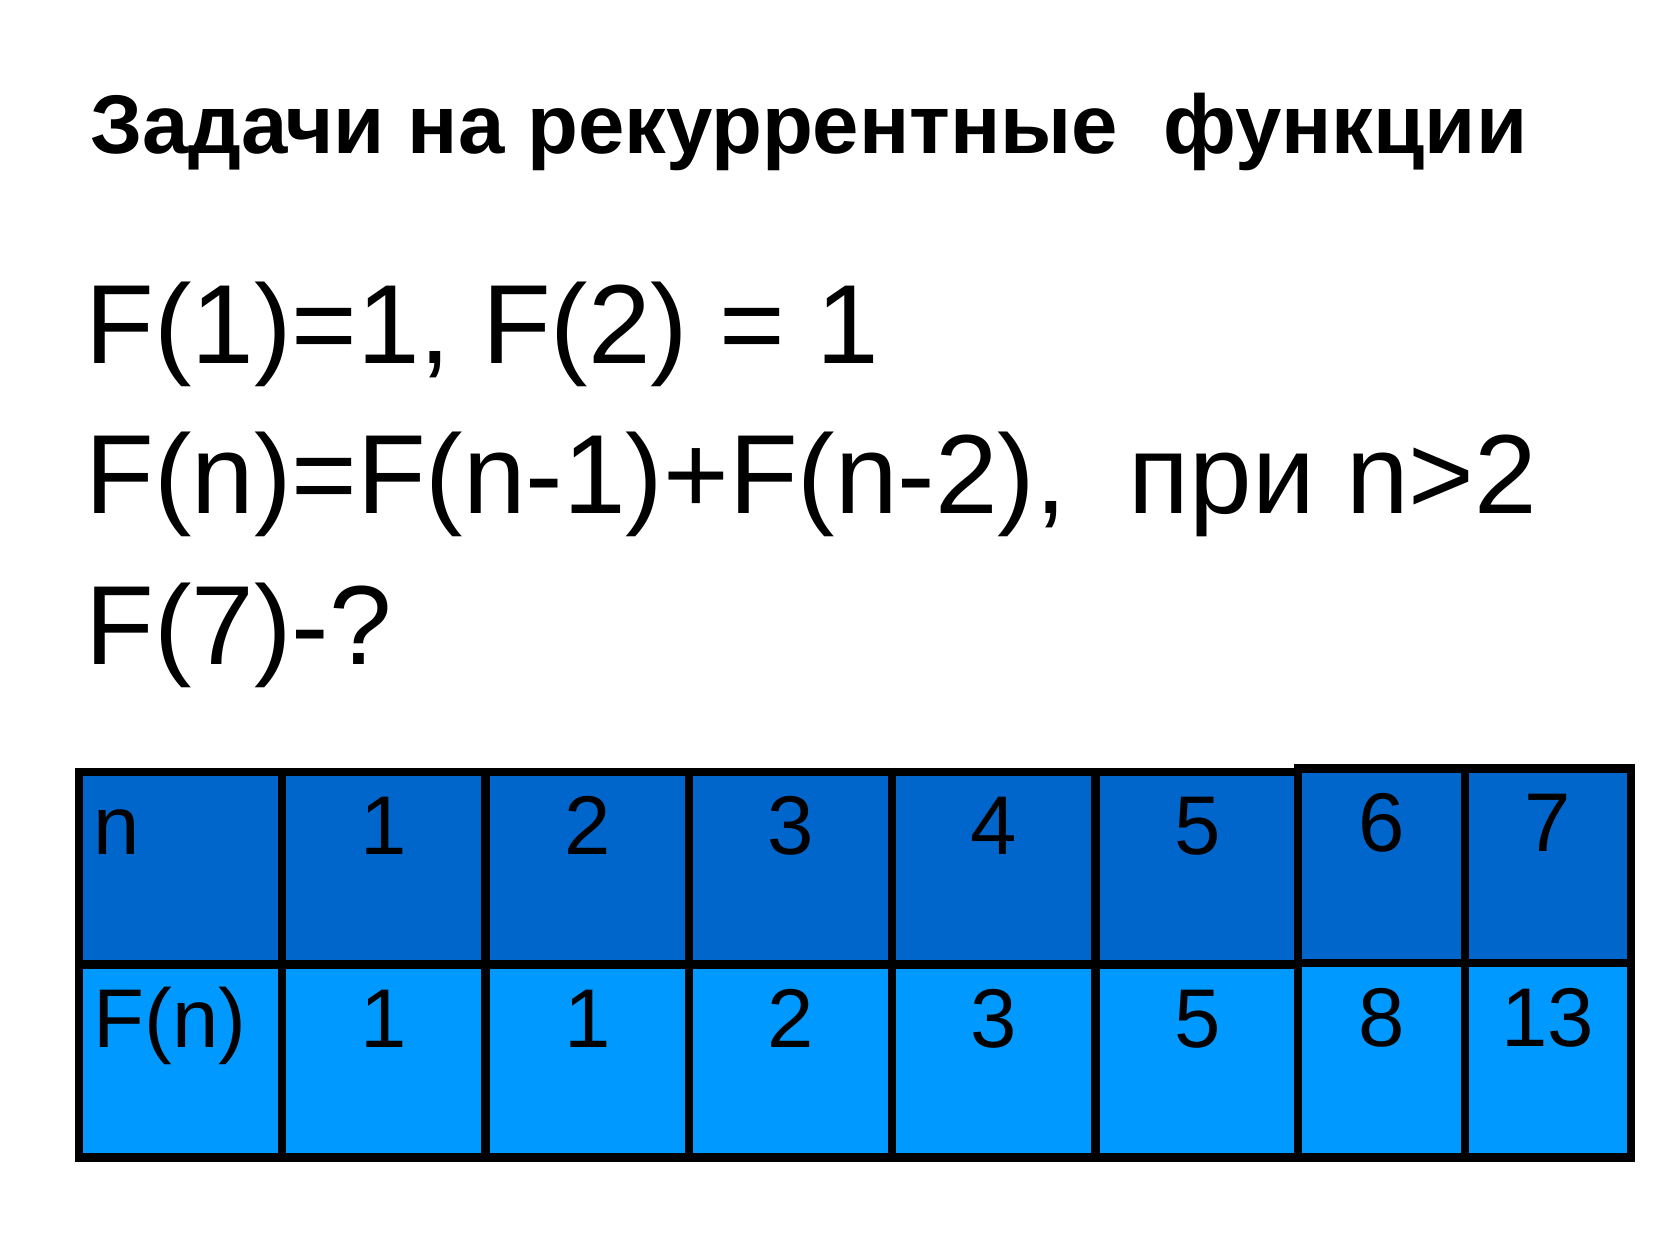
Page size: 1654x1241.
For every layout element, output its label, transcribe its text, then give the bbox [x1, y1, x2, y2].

table_header n [83, 776, 278, 960]
table_header 6 [1302, 773, 1461, 959]
text_box Задачи на рекуррентные функции F(1)=1, F(2) = 1 F(n)=F(n-1)+F(n-2), при n>2 F(7)-? [70, 70, 1571, 765]
table_cell 8 [1302, 967, 1461, 1153]
table_header 2 [490, 776, 685, 960]
table_header 3 [693, 776, 888, 960]
table_cell 3 [896, 969, 1091, 1153]
table_cell 5 [1100, 969, 1294, 1153]
table_cell 1 [490, 969, 685, 1153]
table_header 1 [286, 776, 481, 960]
table_cell 2 [693, 969, 888, 1153]
table_header 7 [1469, 773, 1627, 959]
table_cell 1 [286, 969, 481, 1153]
table_header 5 [1100, 776, 1294, 960]
table_cell F(n) [83, 969, 278, 1153]
table_header 4 [896, 776, 1091, 960]
table_cell 13 [1469, 967, 1627, 1153]
